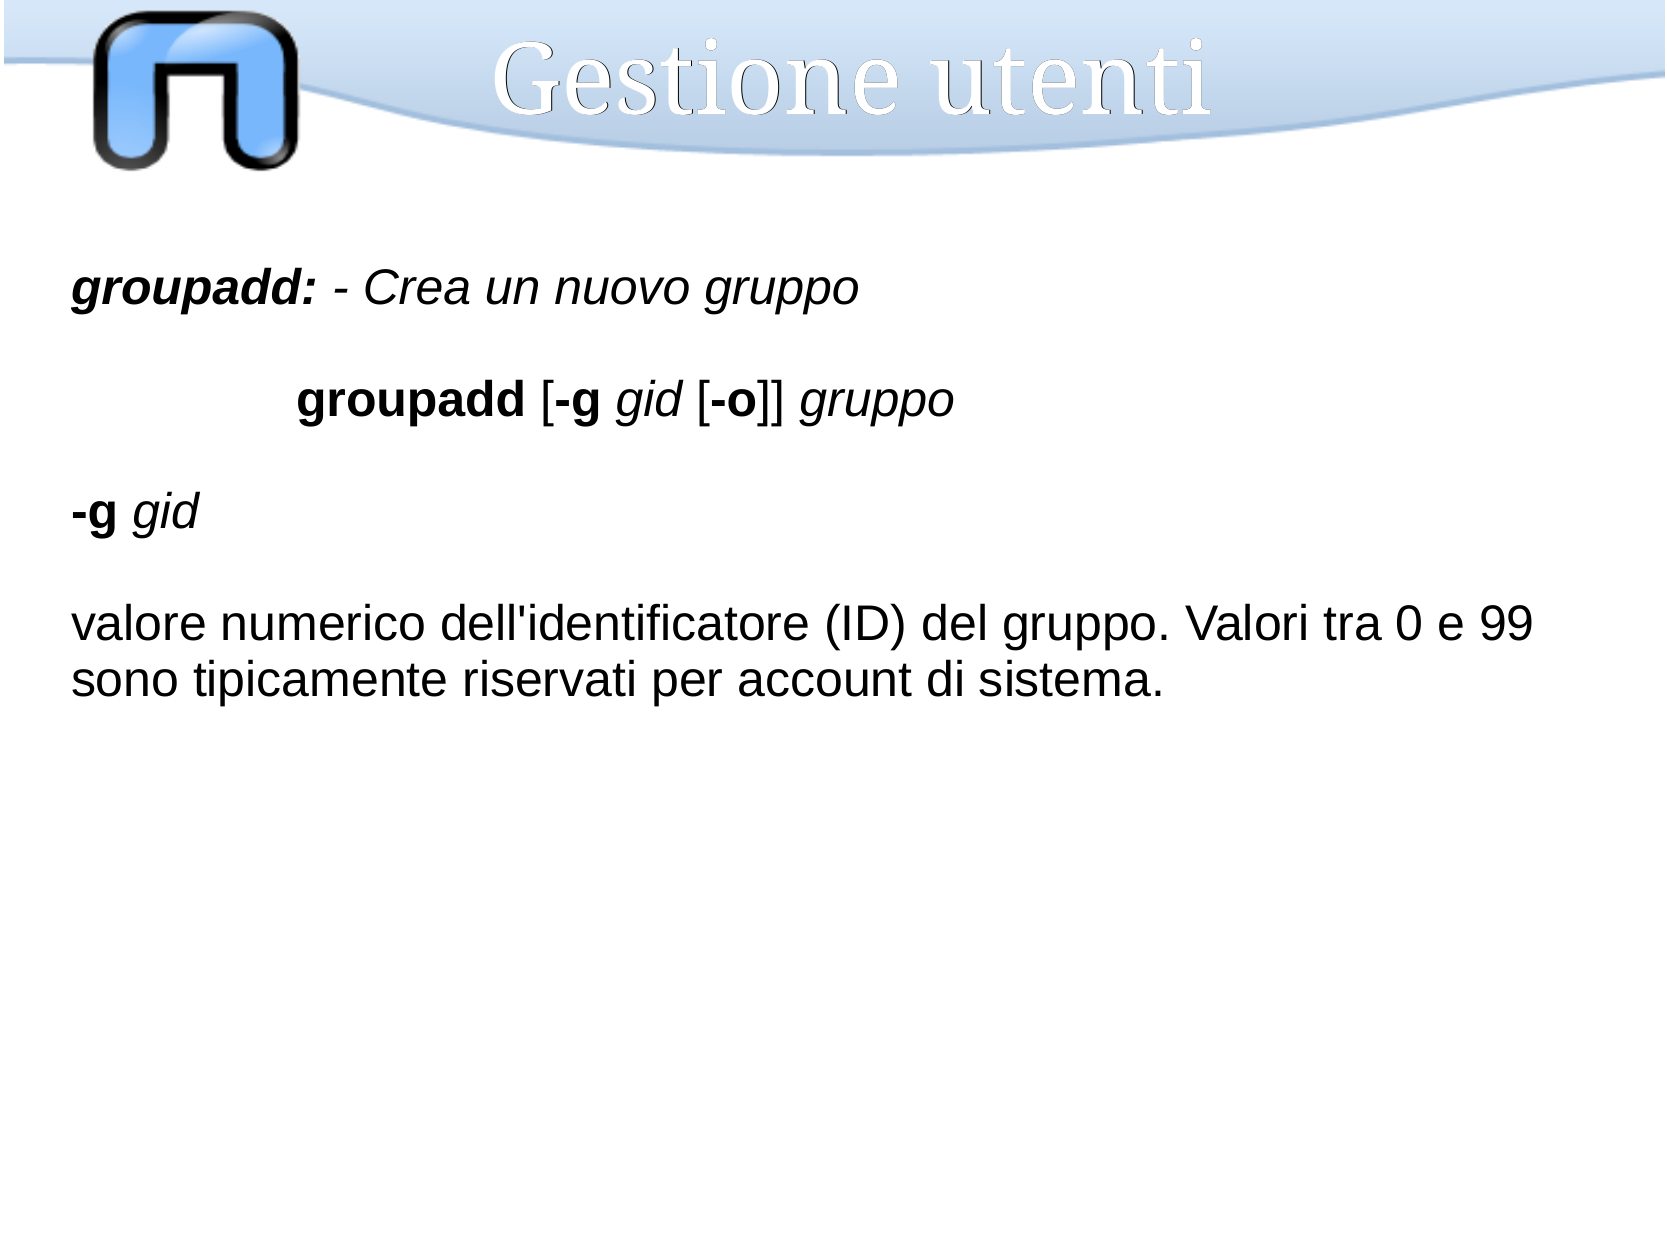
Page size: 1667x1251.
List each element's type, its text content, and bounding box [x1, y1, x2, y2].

text_box Gestione utenti [475, 0, 1667, 271]
picture [0, 0, 1667, 1251]
list groupadd: - Crea un nuovo gruppo groupadd [-g gid [-o]] gruppo -g gid valore numerico dell'identificatore (ID) del gruppo. Valori tra 0 e 99 sono tipicamente riservati per account di sistema. [64, 252, 1634, 1096]
